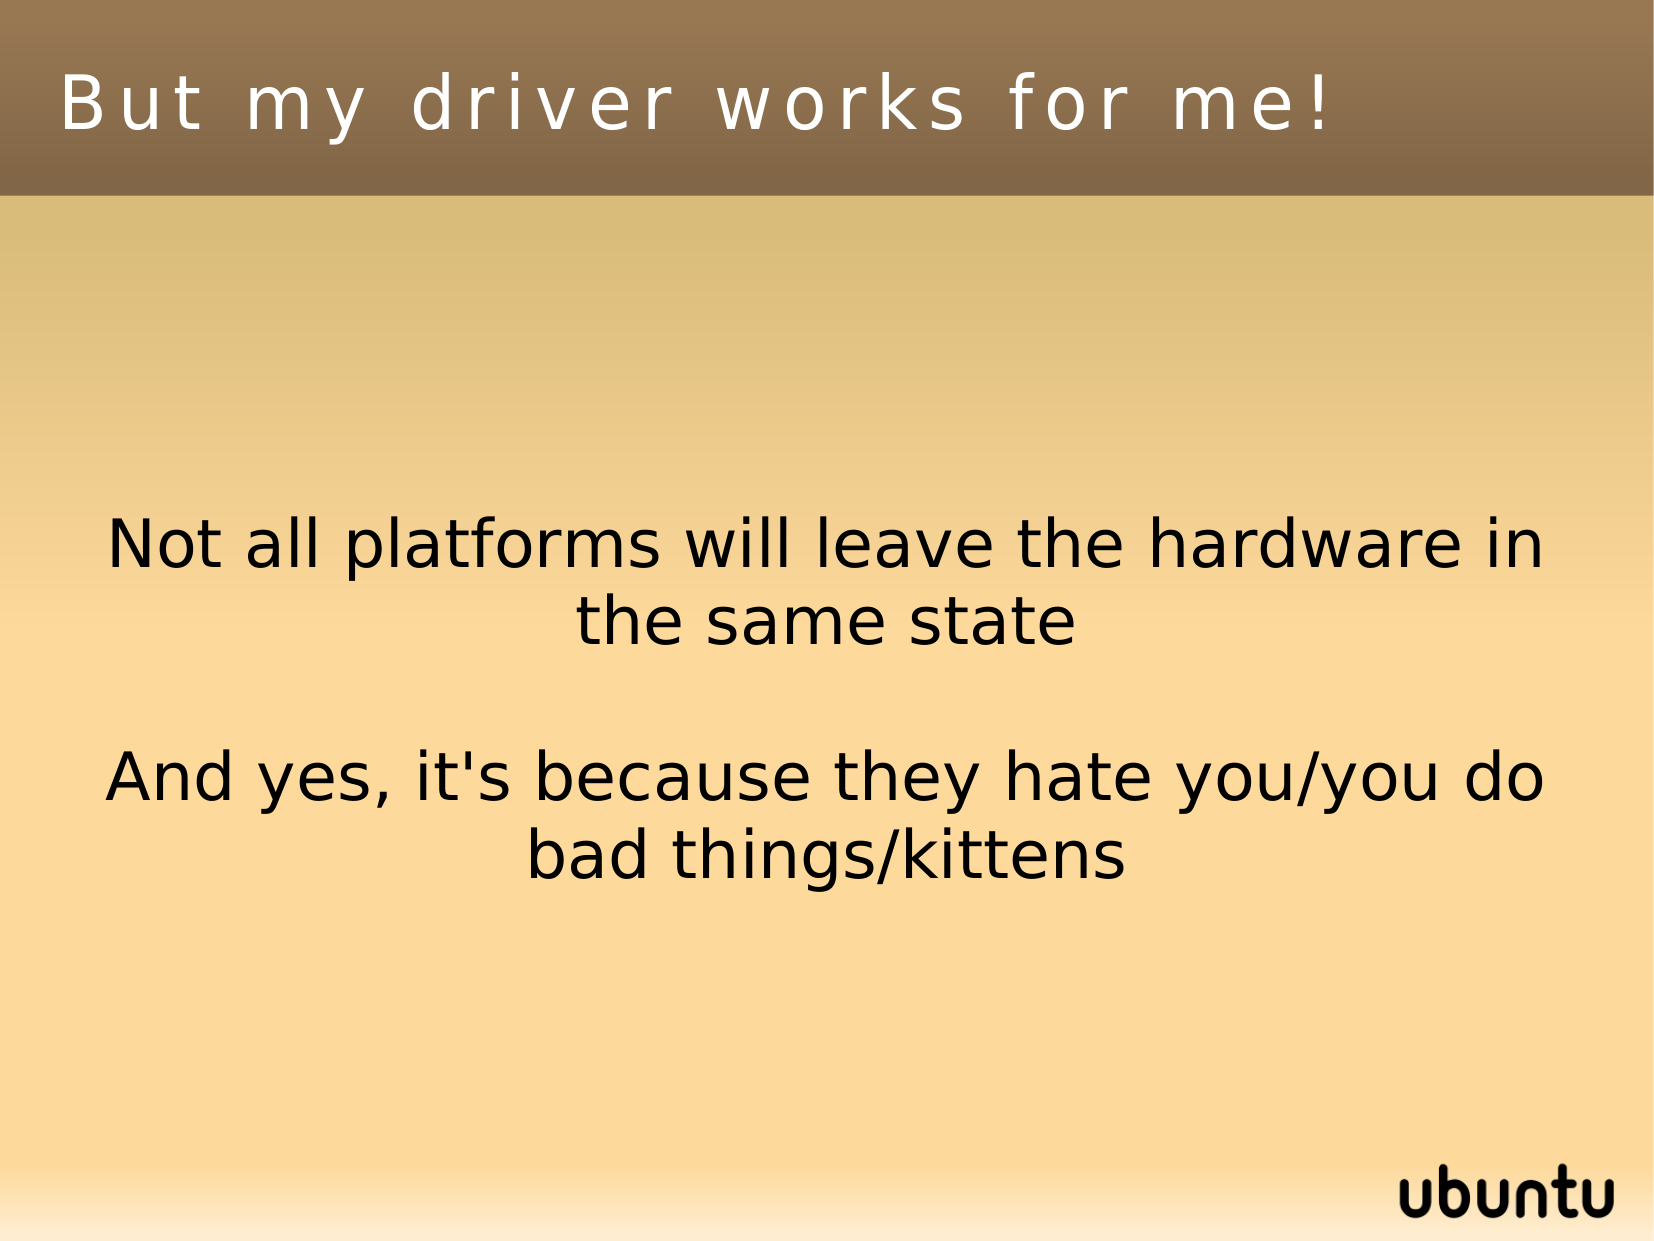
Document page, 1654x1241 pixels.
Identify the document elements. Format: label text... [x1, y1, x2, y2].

picture [0, 0, 1654, 1241]
title But my driver works for me! [59, 36, 1595, 171]
subtitle Not all platforms will leave the hardware in the same state And yes, it's because they hate you/you do bad things/kittens [82, 297, 1571, 1102]
